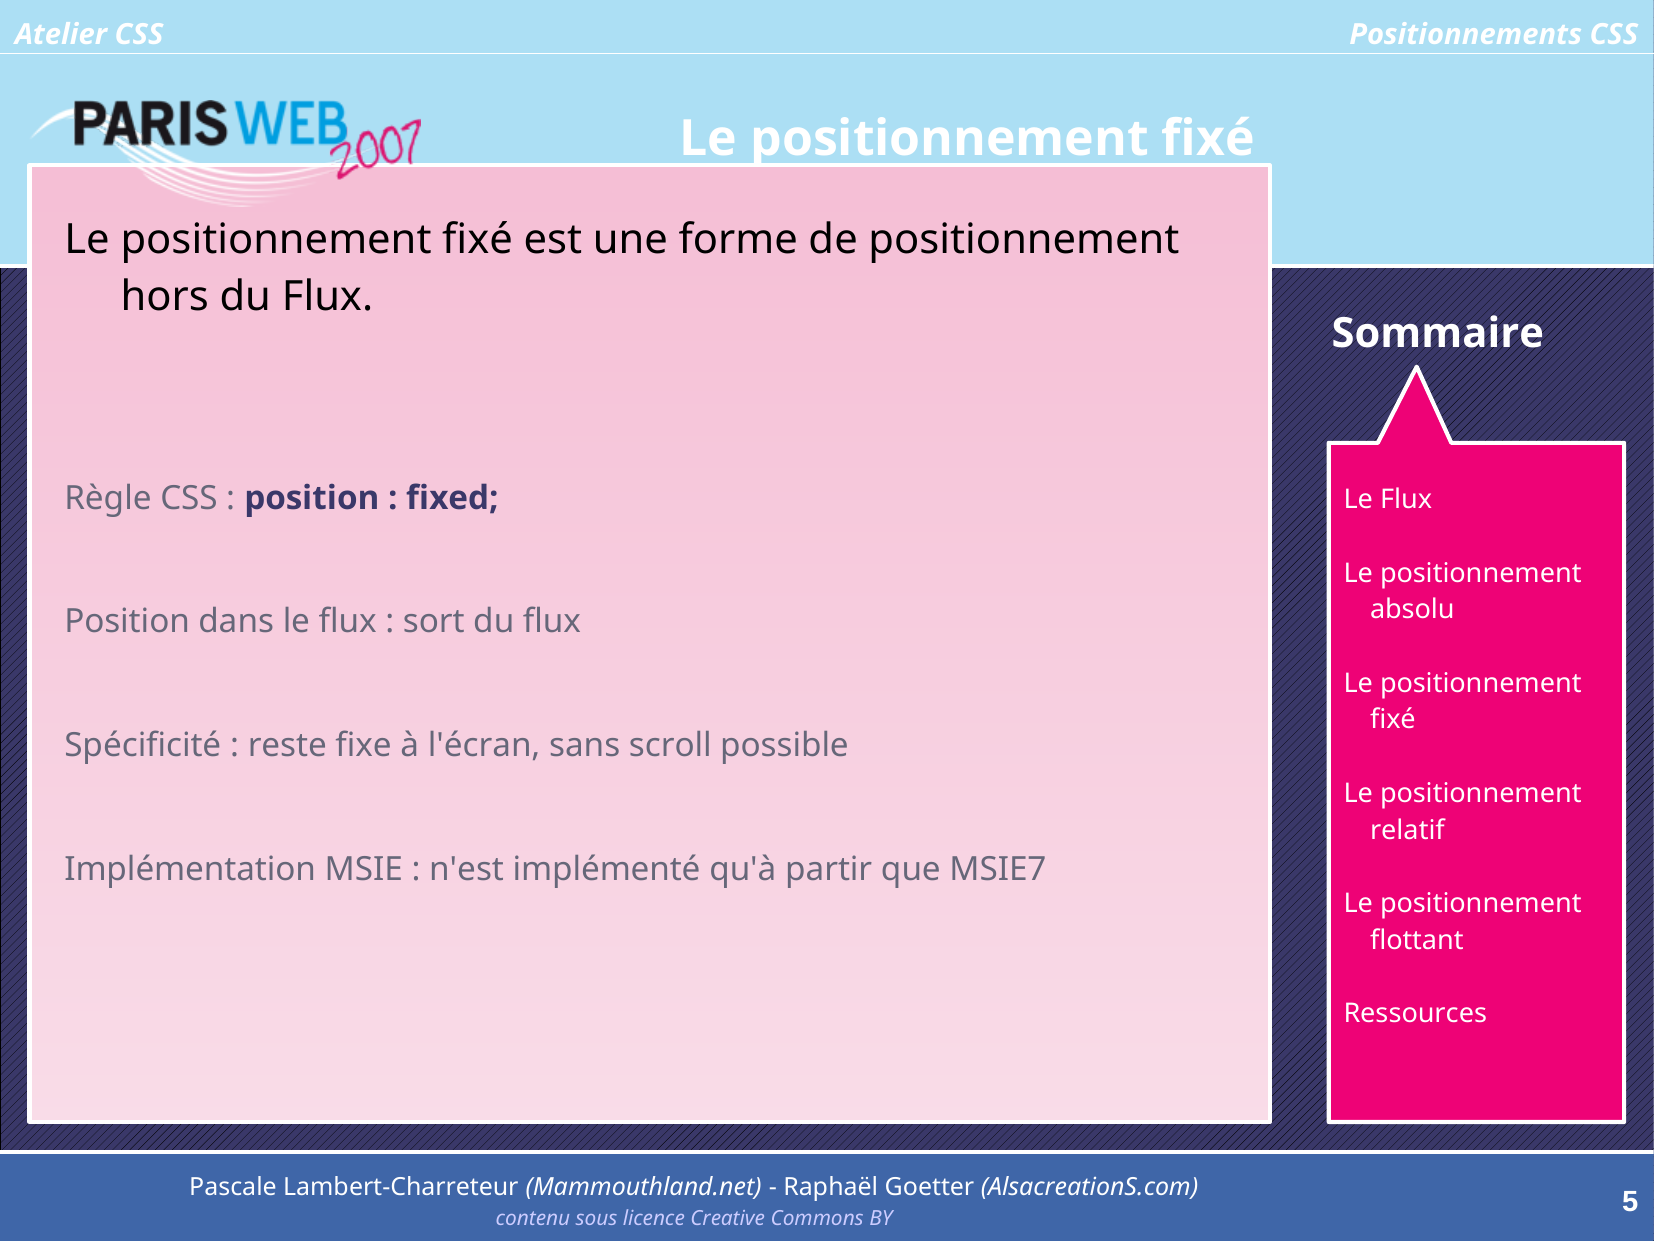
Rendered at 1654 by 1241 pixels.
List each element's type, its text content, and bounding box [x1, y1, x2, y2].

list Le positionnement fixé est une forme de positionnement hors du Flux. Règle CSS : position : fixed; Position dans le flux : sort du flux Spécificité : reste fixe à l'écran, sans scroll possible Implémentation MSIE : n'est implémenté qu'à partir que MSIE7 [49, 200, 1241, 1087]
text_box Positionnements CSS [1003, 5, 1654, 65]
text_box Le Flux Le positionnement absolu Le positionnement fixé Le positionnement relatif Le positionnement flottant Ressources [1328, 472, 1625, 991]
text_box Le positionnement fixé [442, 94, 1270, 172]
picture [29, 100, 421, 207]
